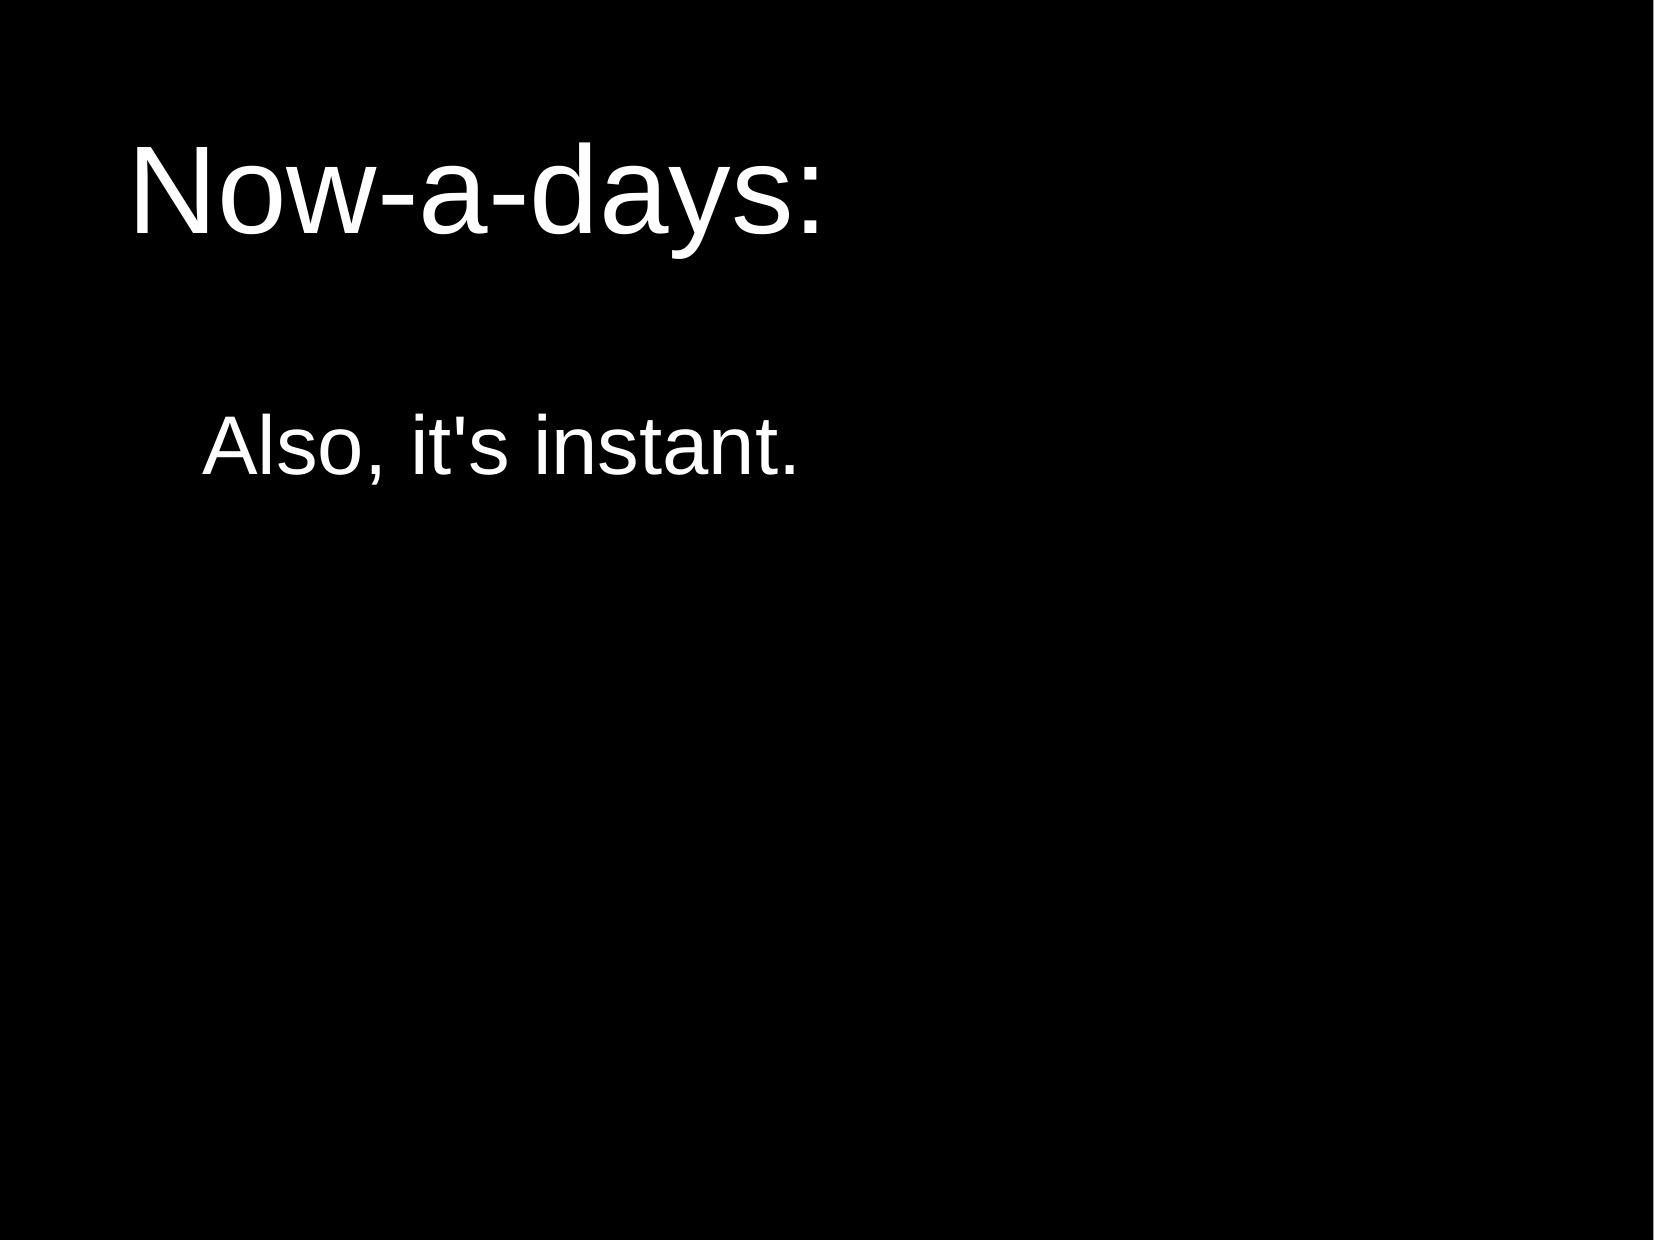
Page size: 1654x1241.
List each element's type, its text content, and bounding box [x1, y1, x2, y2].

text_box Now-a-days: Also, it's instant. [112, 112, 1538, 722]
